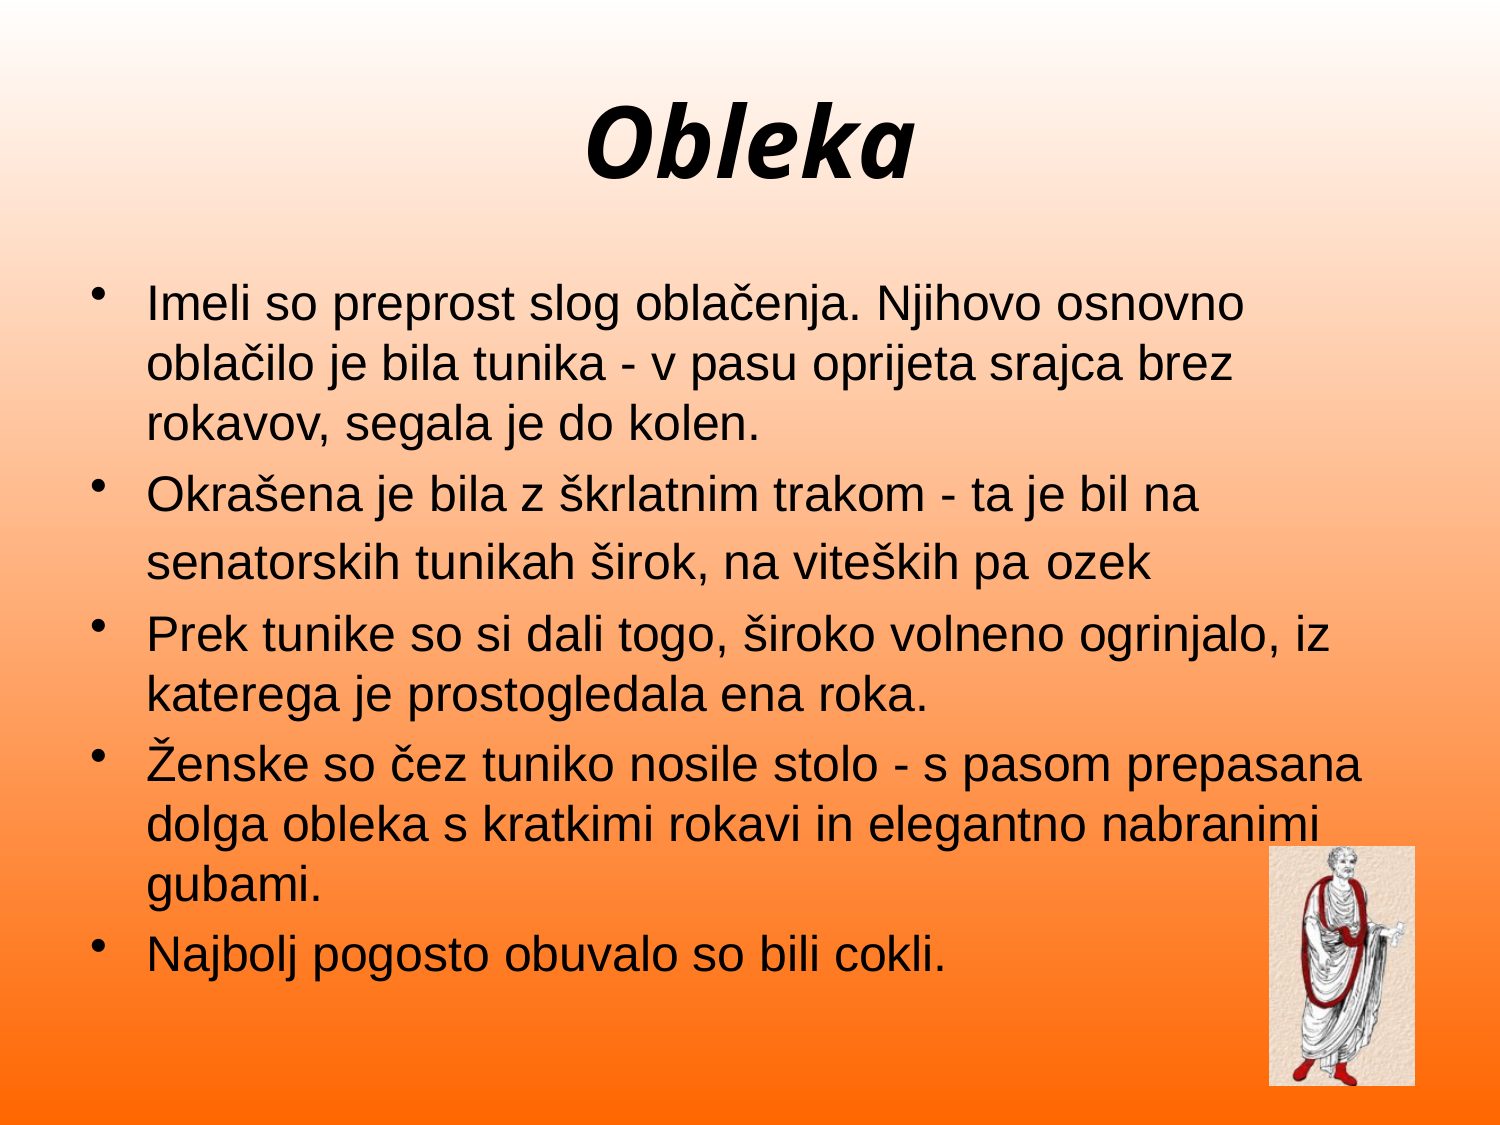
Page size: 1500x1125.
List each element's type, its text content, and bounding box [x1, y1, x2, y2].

title Obleka [75, 45, 1425, 233]
list Imeli so preprost slog oblačenja. Njihovo osnovno oblačilo je bila tunika - v pasu oprijeta srajca brez rokavov, segala je do kolen. Okrašena je bila z škrlatnim trakom - ta je bil na senatorskih tunikah širok, na viteških pa ozek Prek tunike so si dali togo, široko volneno ogrinjalo, iz katerega je prostogledala ena roka. Ženske so čez tuniko nosile stolo - s pasom prepasana dolga obleka s kratkimi rokavi in elegantno nabranimi gubami. Najbolj pogosto obuvalo so bili cokli. [75, 262, 1400, 1047]
picture [1269, 846, 1415, 1086]
